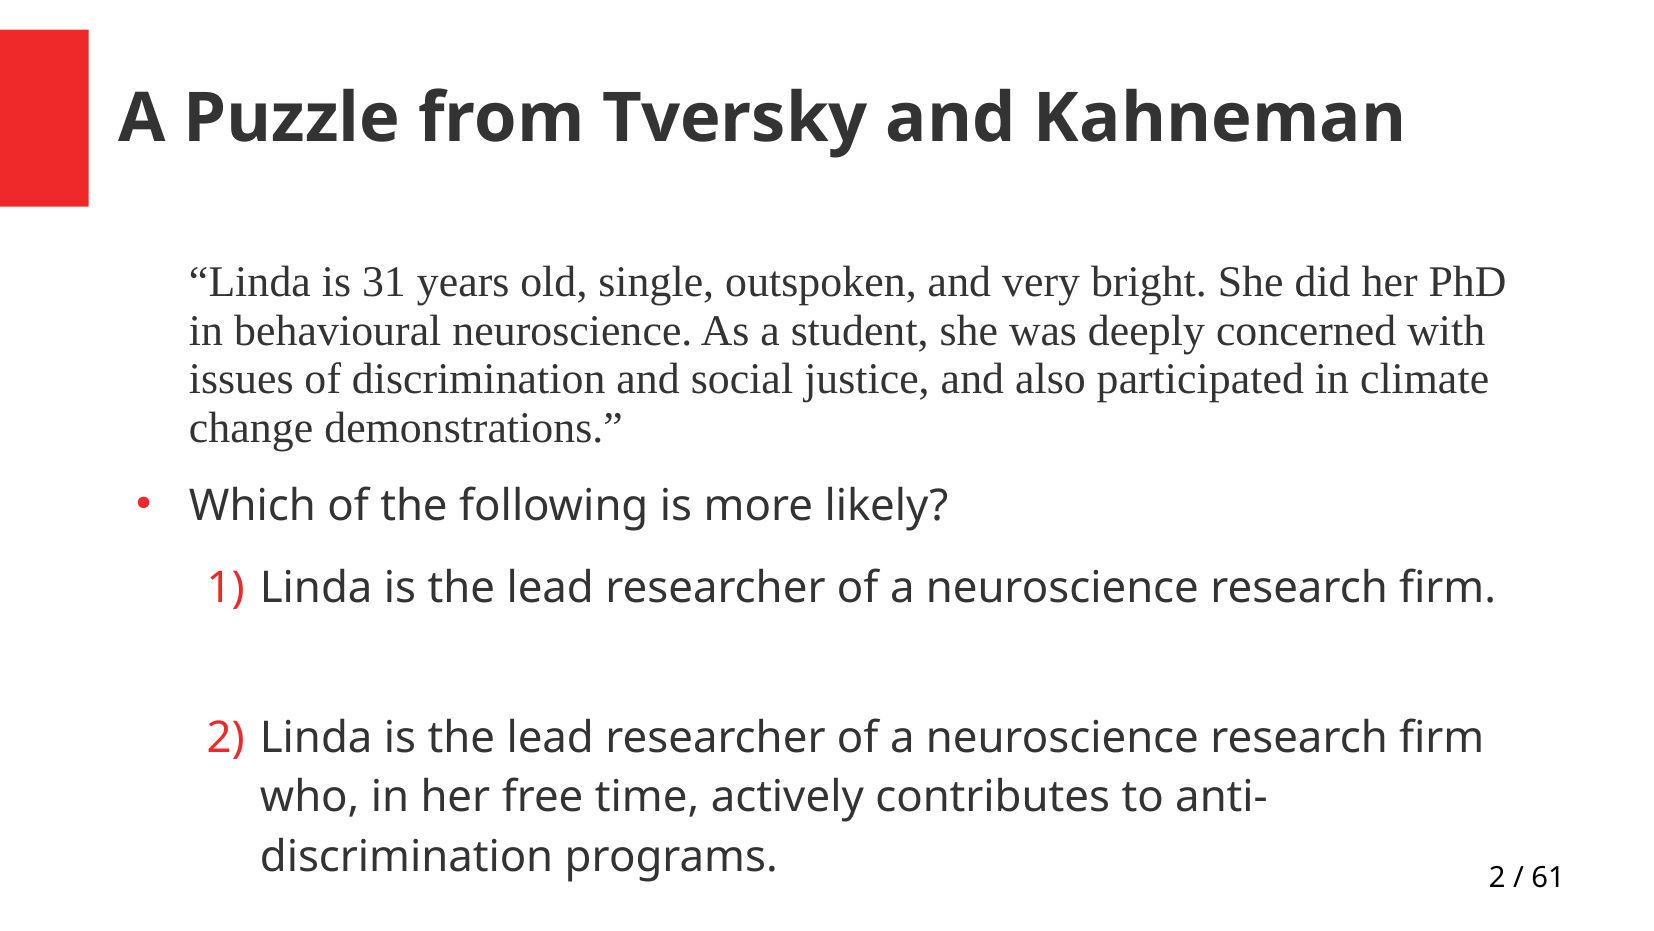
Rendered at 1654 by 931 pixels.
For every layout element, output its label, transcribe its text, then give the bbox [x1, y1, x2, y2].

title A Puzzle from Tversky and Kahneman [118, 37, 1571, 193]
list “Linda is 31 years old, single, outspoken, and very bright. She did her PhD in behavioural neuroscience. As a student, she was deeply concerned with issues of discrimination and social justice, and also participated in climate change demonstrations.” Which of the following is more likely? Linda is the lead researcher of a neuroscience research firm. Linda is the lead researcher of a neuroscience research firm who, in her free time, actively contributes to anti-discrimination programs. [118, 257, 1536, 798]
